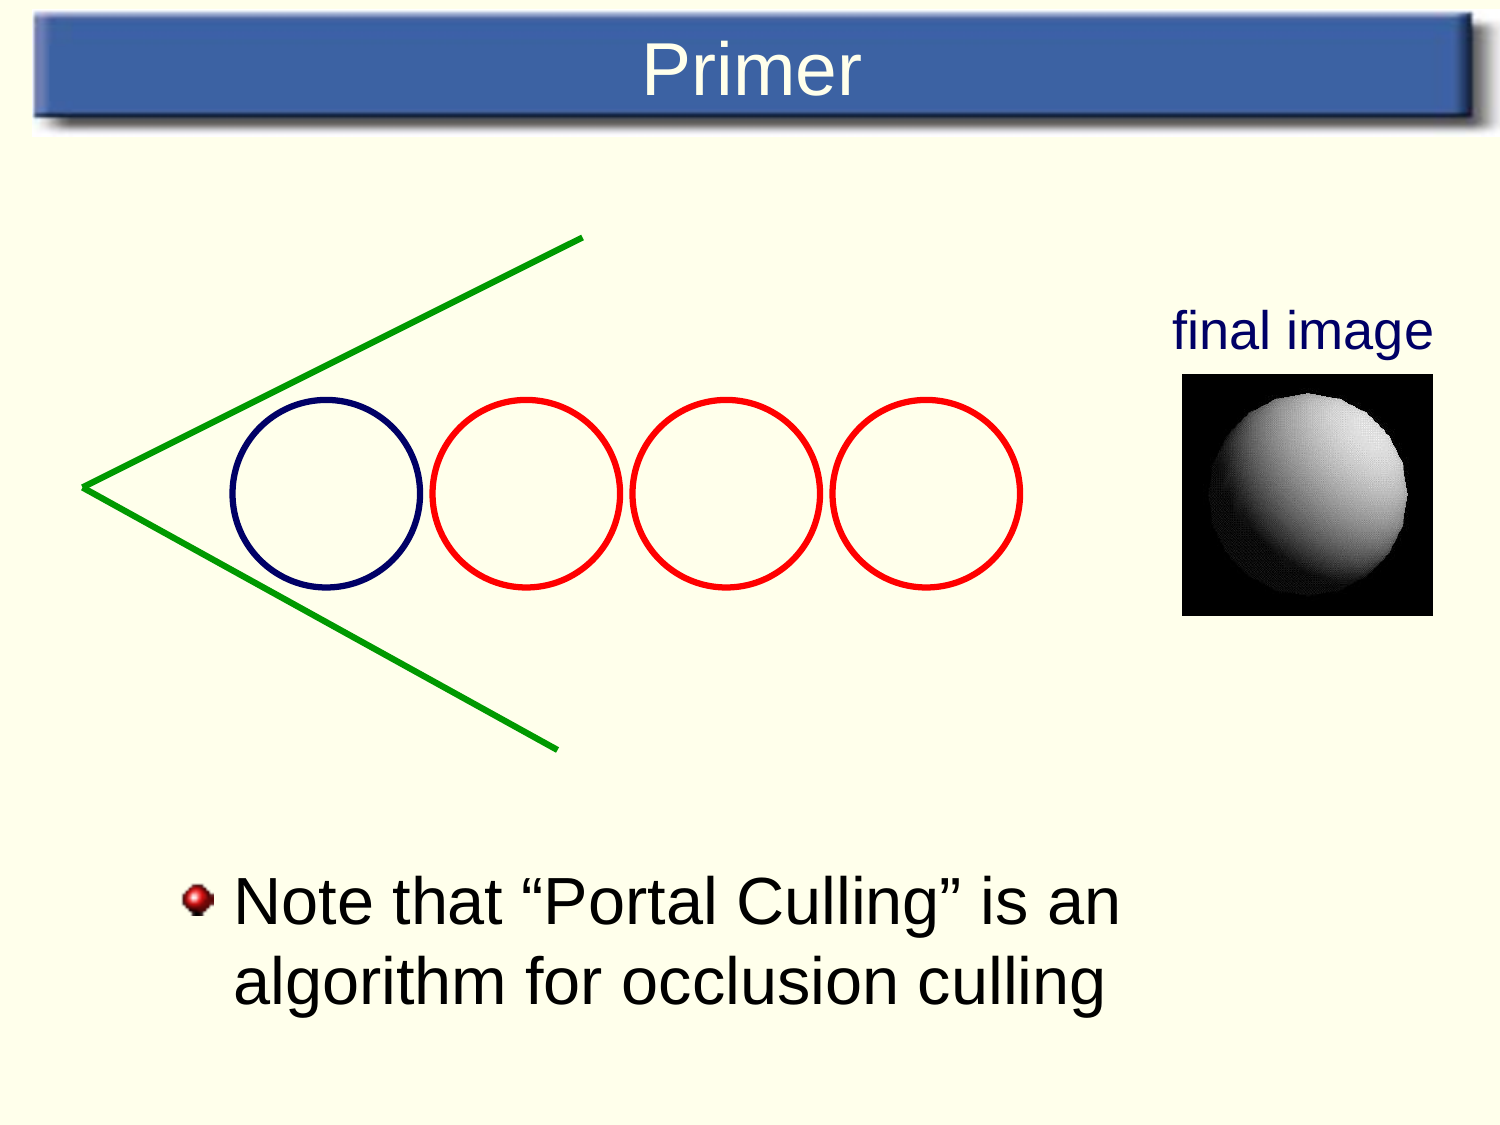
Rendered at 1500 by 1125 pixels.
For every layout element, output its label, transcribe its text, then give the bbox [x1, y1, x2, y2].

picture [32, 9, 1500, 137]
picture [1182, 374, 1433, 616]
text_box final image [1157, 287, 1450, 368]
list Note that “Portal Culling” is an algorithm for occlusion culling [162, 849, 1414, 1122]
title Primer [96, 6, 1409, 120]
